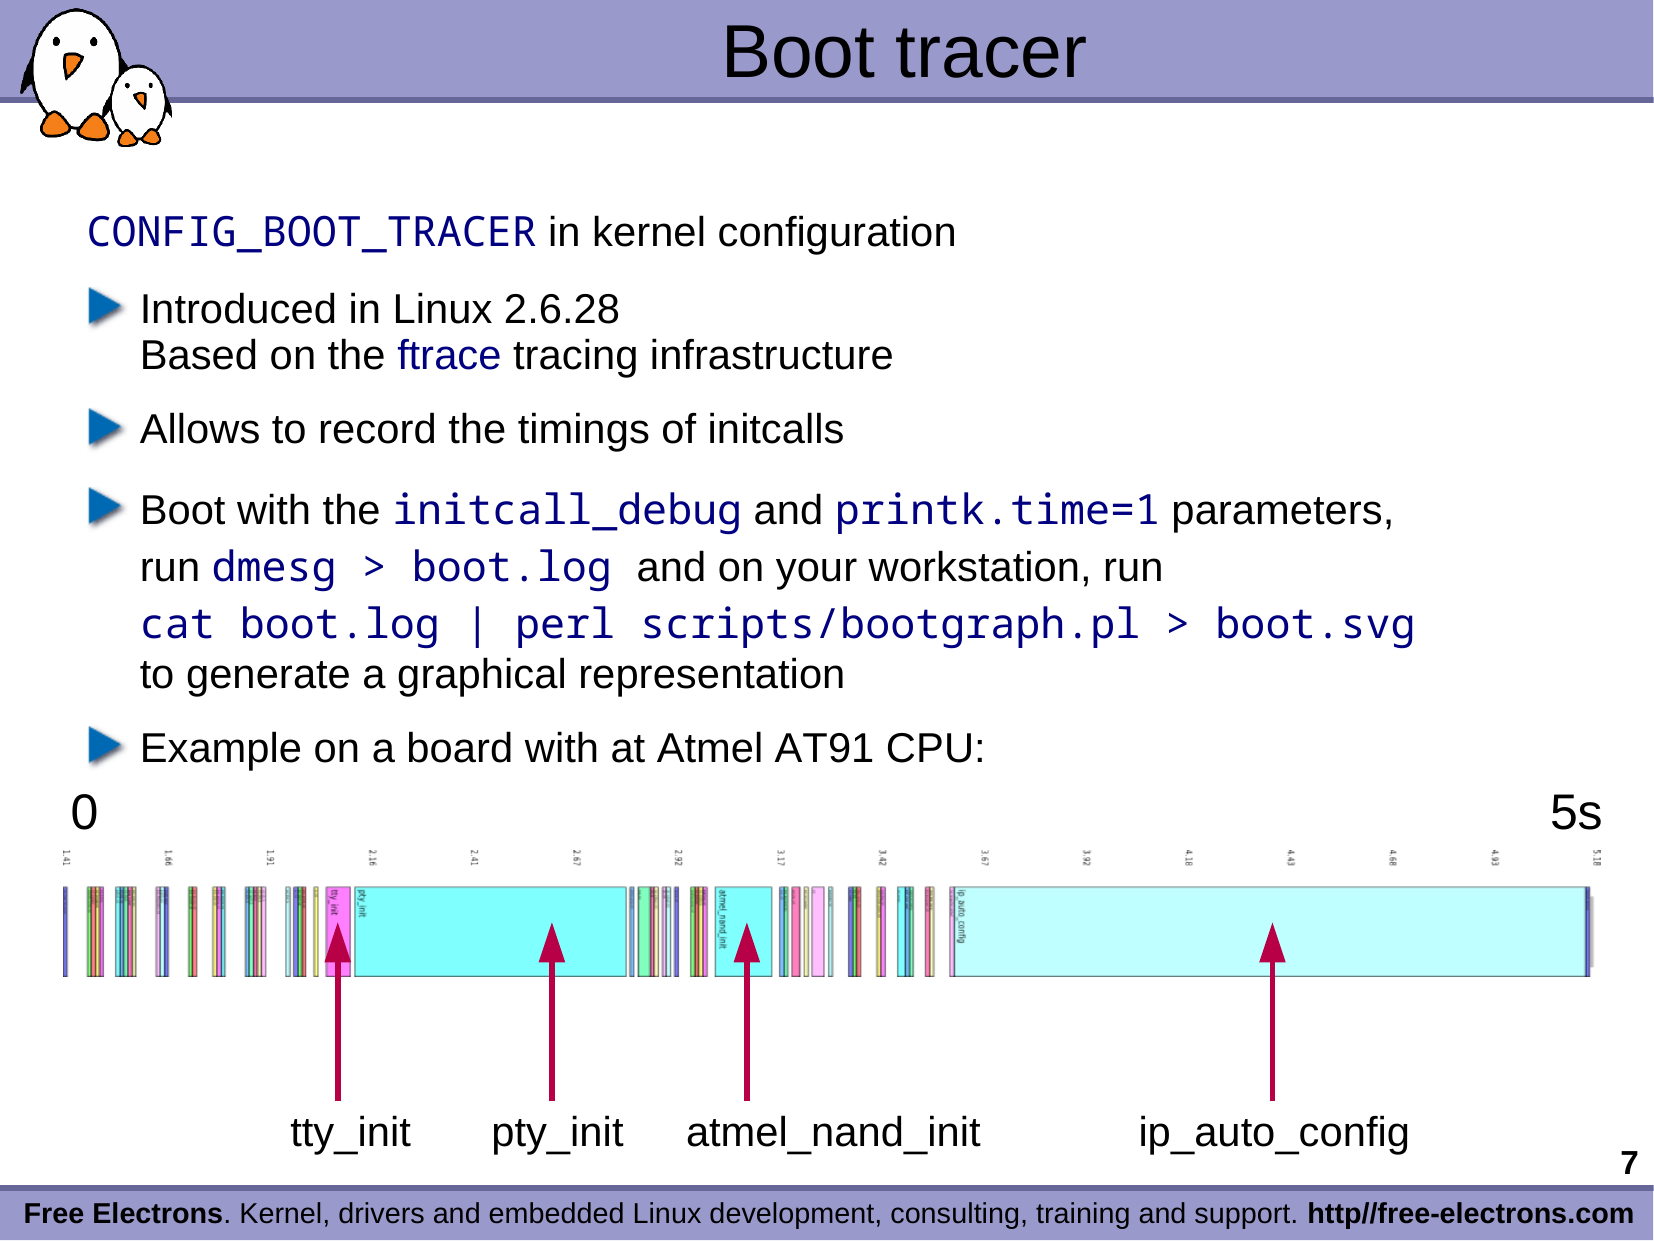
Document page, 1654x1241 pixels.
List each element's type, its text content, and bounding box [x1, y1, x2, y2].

list CONFIG_BOOT_TRACER in kernel configuration Introduced in Linux 2.6.28 Based on the ftrace tracing infrastructure Allows to record the timings of initcalls Boot with the initcall_debug and printk.time=1 parameters, run dmesg > boot.log and on your workstation, run cat boot.log | perl scripts/bootgraph.pl > boot.svg to generate a graphical representation Example on a board with at Atmel AT91 CPU: [68, 201, 1634, 1118]
text_box 5s [1549, 783, 1603, 846]
text_box atmel_nand_init [686, 1108, 981, 1162]
text_box 0 [70, 783, 99, 846]
picture [20, 8, 172, 147]
text_box tty_init [290, 1108, 412, 1161]
title Boot tracer [178, 4, 1631, 98]
text_box ip_auto_config [1138, 1108, 1411, 1162]
picture [63, 850, 1601, 977]
text_box pty_init [491, 1108, 624, 1161]
